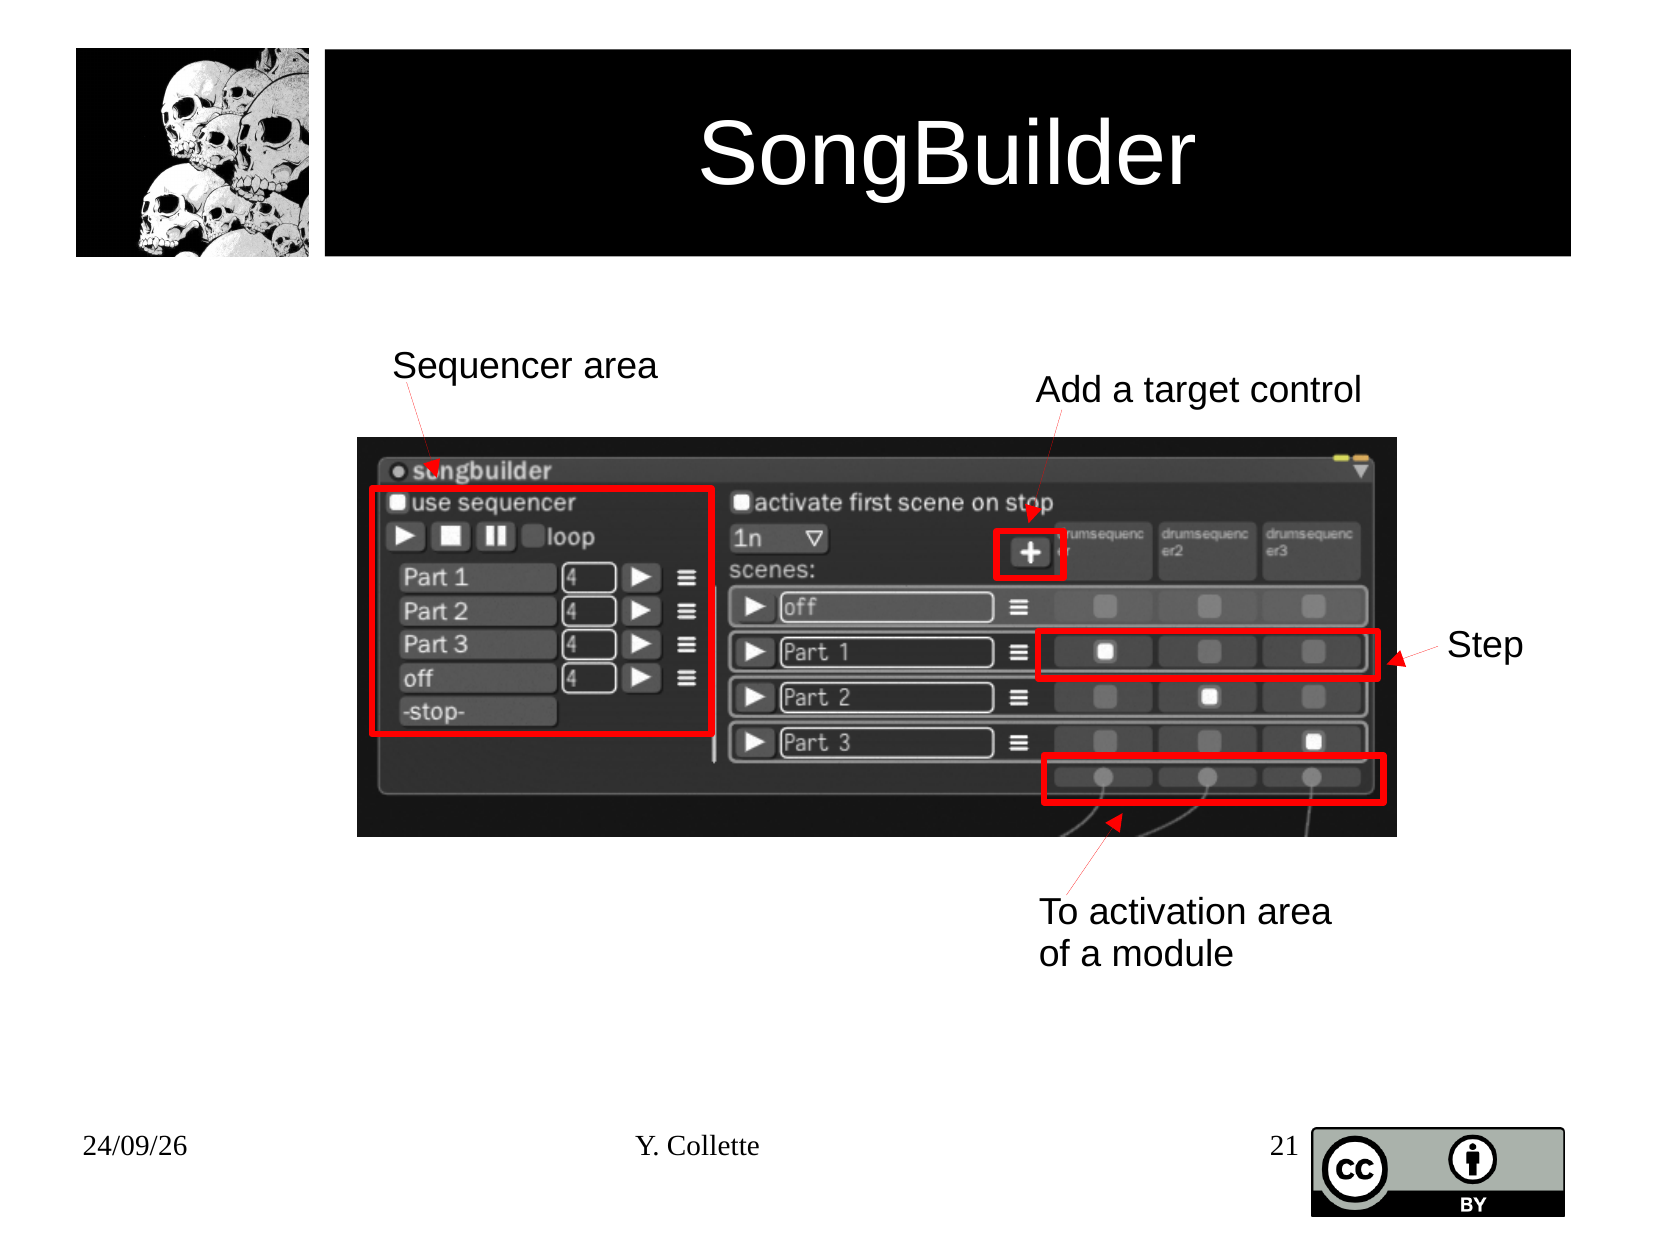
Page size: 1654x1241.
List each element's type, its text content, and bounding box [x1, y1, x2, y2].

title SongBuilder [324, 49, 1571, 257]
picture [357, 437, 1397, 838]
picture [76, 48, 309, 257]
text_box Add a target control [1020, 360, 1378, 422]
text_box Sequencer area [377, 337, 692, 398]
picture [1311, 1127, 1565, 1217]
text_box Step [1432, 616, 1558, 677]
text_box To activation area of a module [1024, 882, 1381, 982]
